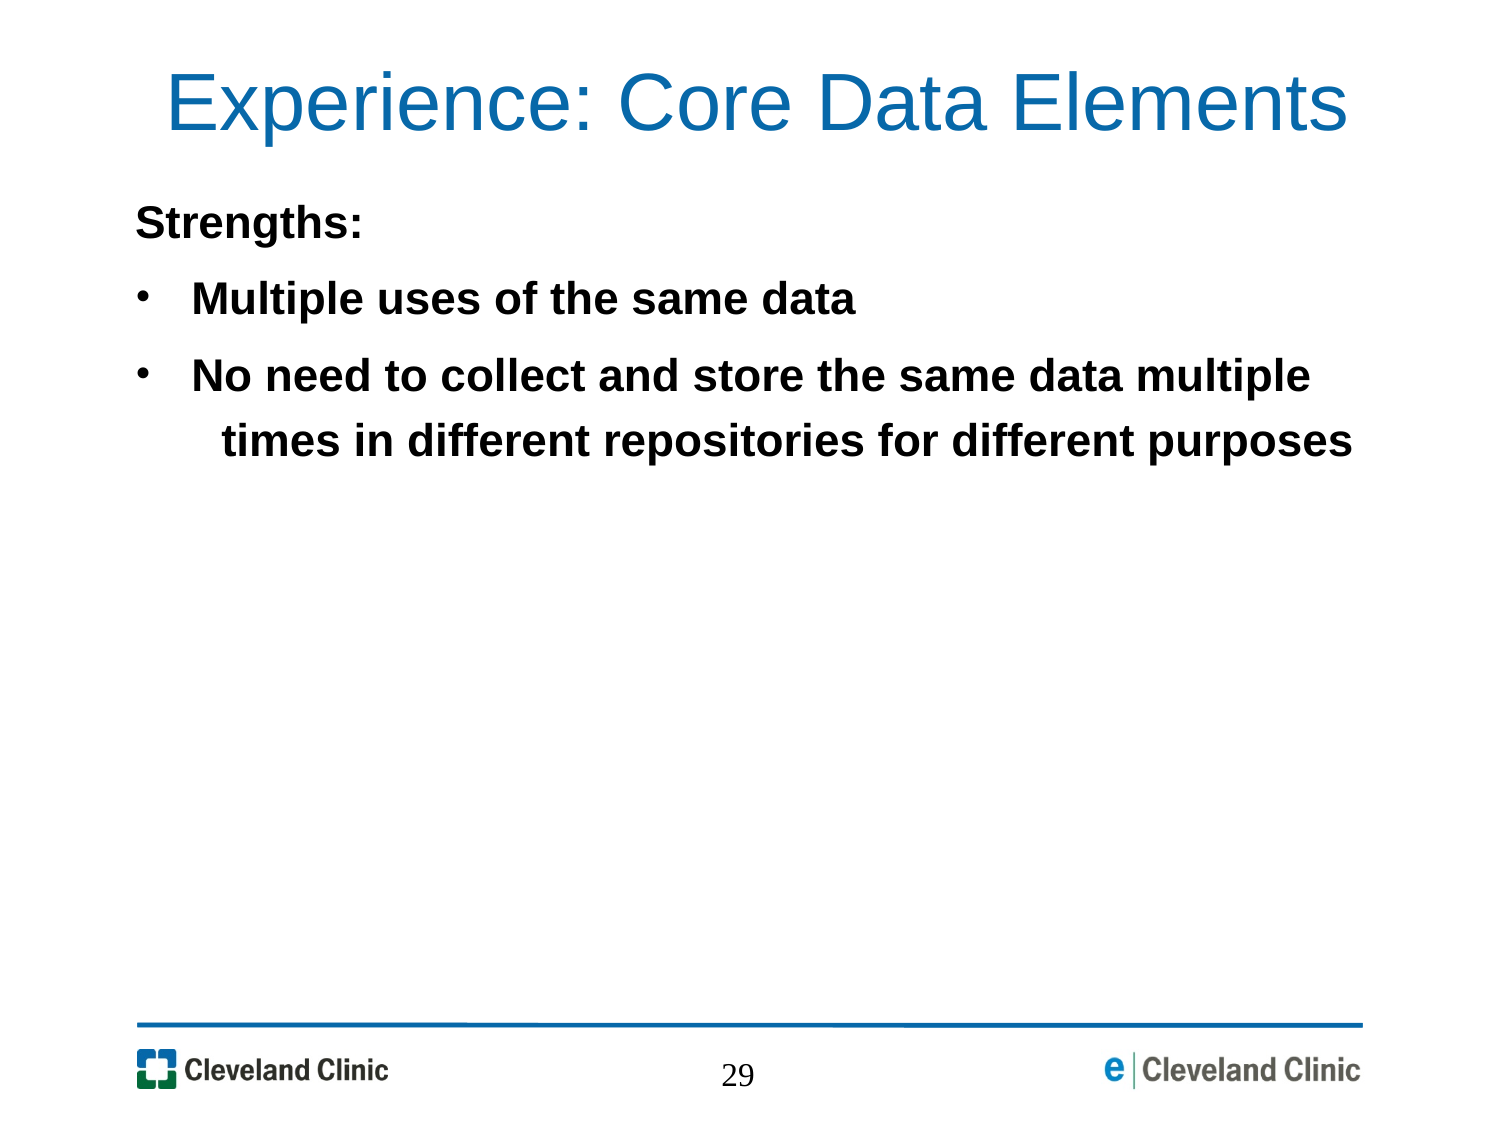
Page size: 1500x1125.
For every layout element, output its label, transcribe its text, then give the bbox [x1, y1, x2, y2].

picture [1101, 1049, 1365, 1092]
list Strengths: Multiple uses of the same data No need to collect and store the same data multiple times in different repositories for different purposes [112, 174, 1387, 917]
title Experience: Core Data Elements [0, 0, 1500, 188]
picture [137, 1049, 388, 1090]
